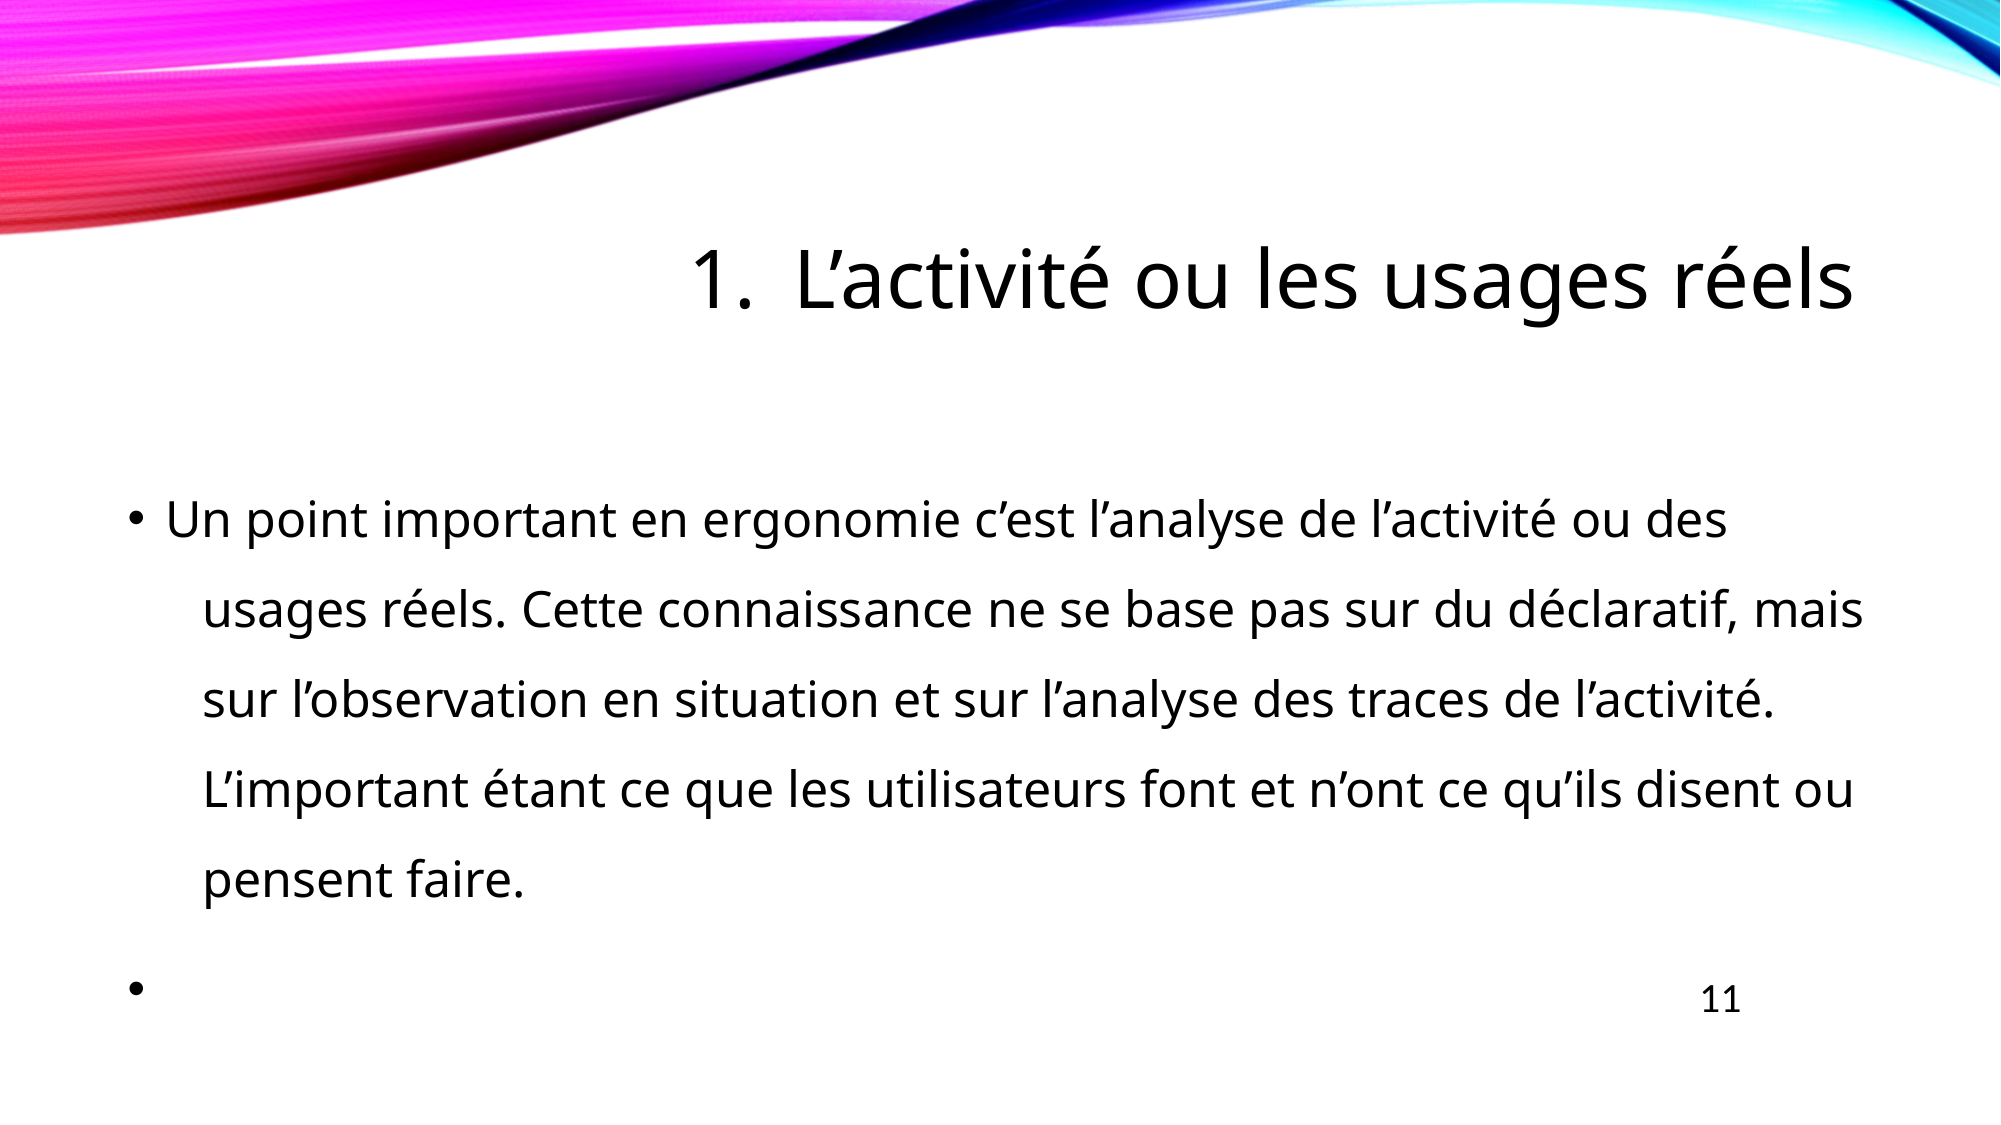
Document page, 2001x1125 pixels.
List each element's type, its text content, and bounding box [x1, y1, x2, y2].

text_box L’activité ou les usages réels [504, 198, 1917, 411]
list Un point important en ergonomie c’est l’analyse de l’activité ou des usages réels. Cette connaissance ne se base pas sur du déclaratif, mais sur l’observation en situation et sur l’analyse des traces de l’activité. L’important étant ce que les utilisateurs font et n’ont ce qu’ils disent ou pensent faire. [112, 450, 1888, 944]
picture [0, 0, 2000, 237]
text_box <numéro> [1684, 963, 1775, 1026]
